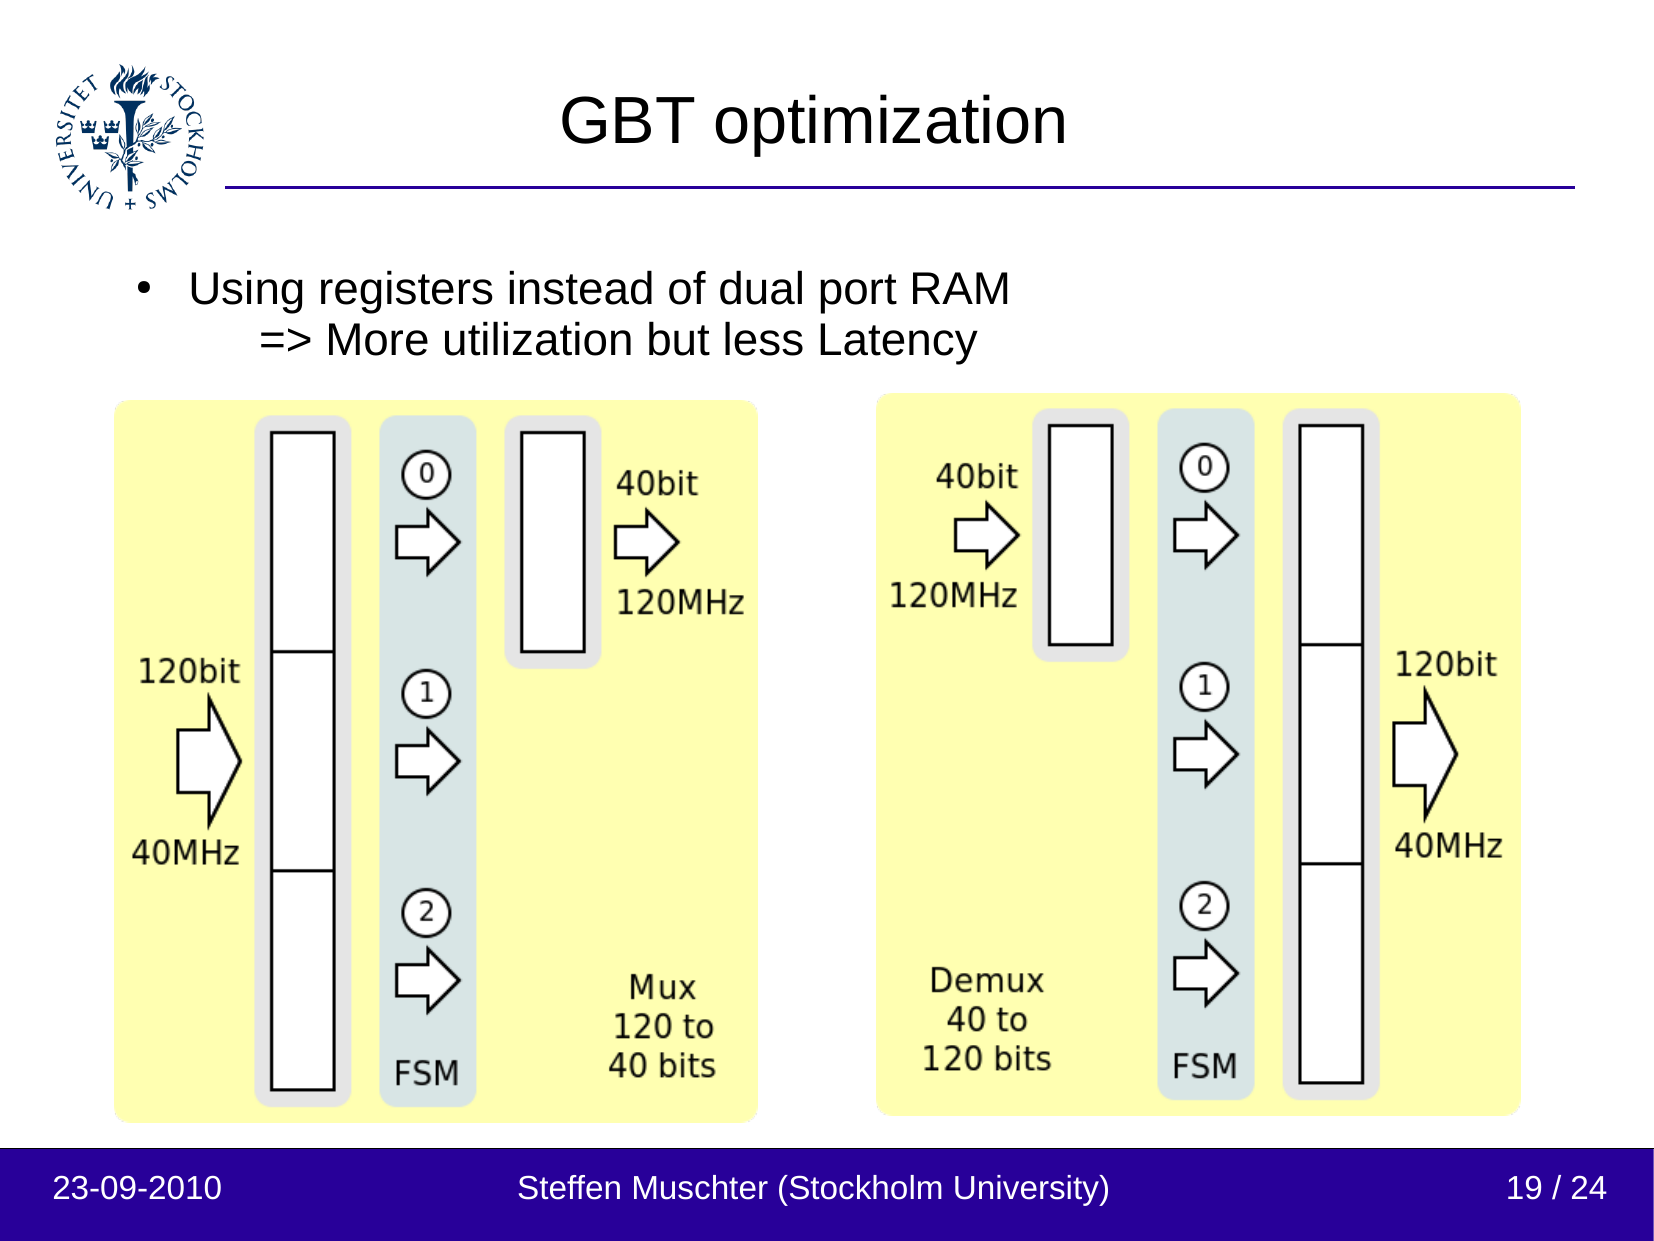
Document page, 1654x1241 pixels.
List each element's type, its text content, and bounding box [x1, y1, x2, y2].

text_box 19 / 24 [1403, 1162, 1623, 1215]
text_box Using registers instead of dual port RAM => More utilization but less Latency [121, 255, 1576, 373]
picture [876, 393, 1521, 1116]
picture [54, 64, 212, 215]
picture [114, 400, 758, 1123]
text_box GBT optimization [544, 75, 1086, 166]
